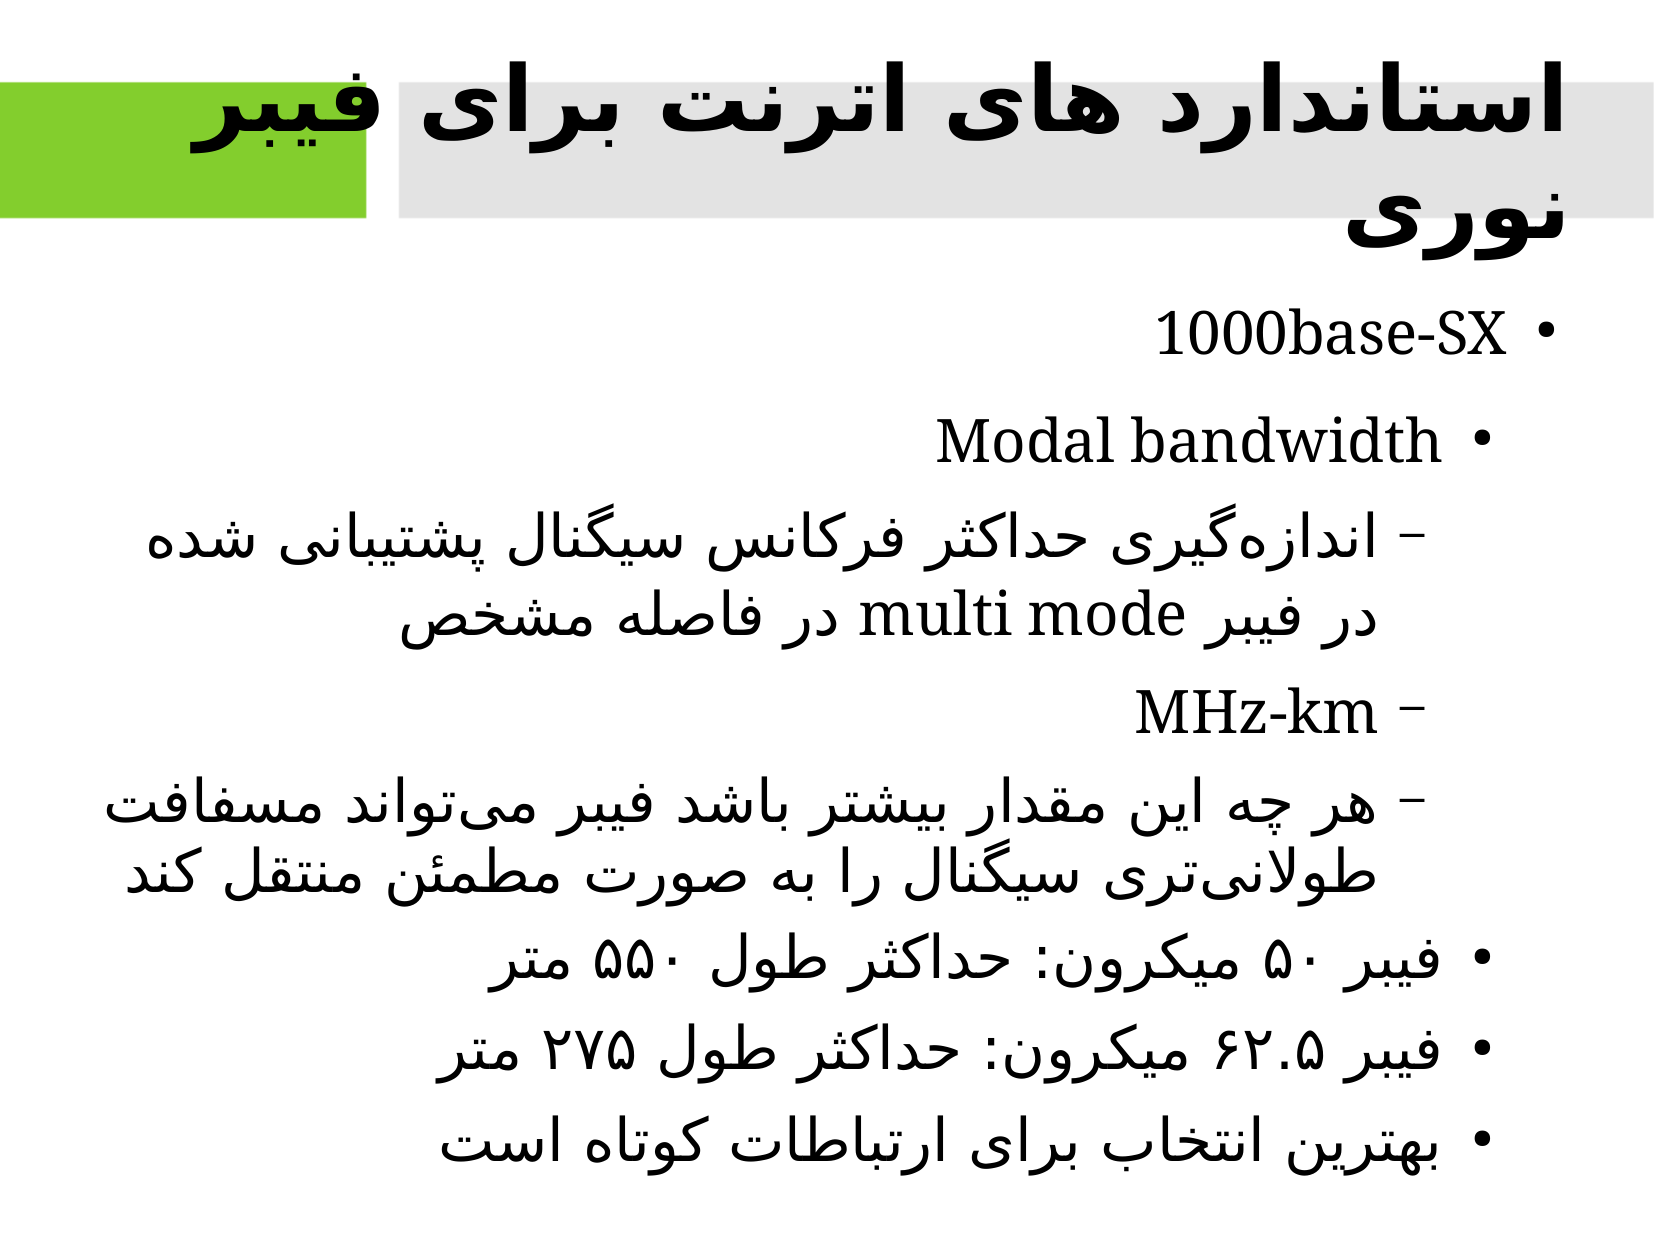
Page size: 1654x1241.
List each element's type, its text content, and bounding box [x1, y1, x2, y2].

title استاندارد های اترنت برای فیبر نوری [82, 49, 1571, 257]
picture [0, 0, 1654, 1241]
list 1000base-SX Modal bandwidth اندازه‌گیری حداکثر فرکانس سیگنال پشتیبانی شده در فیبر multi mode در فاصله مشخص MHz-km هر چه این مقدار بیشتر باشد فیبر می‌تواند مسفافت طولانی‌تری سیگنال را به صورت مطمئن منتقل کند فیبر ۵۰ میکرون: حداکثر طول ۵۵۰ متر فیبر ۶۲.۵ میکرون: حداکثر طول ۲۷۵ متر بهترین انتخاب برای ارتباطات کوتاه است [82, 290, 1571, 1182]
